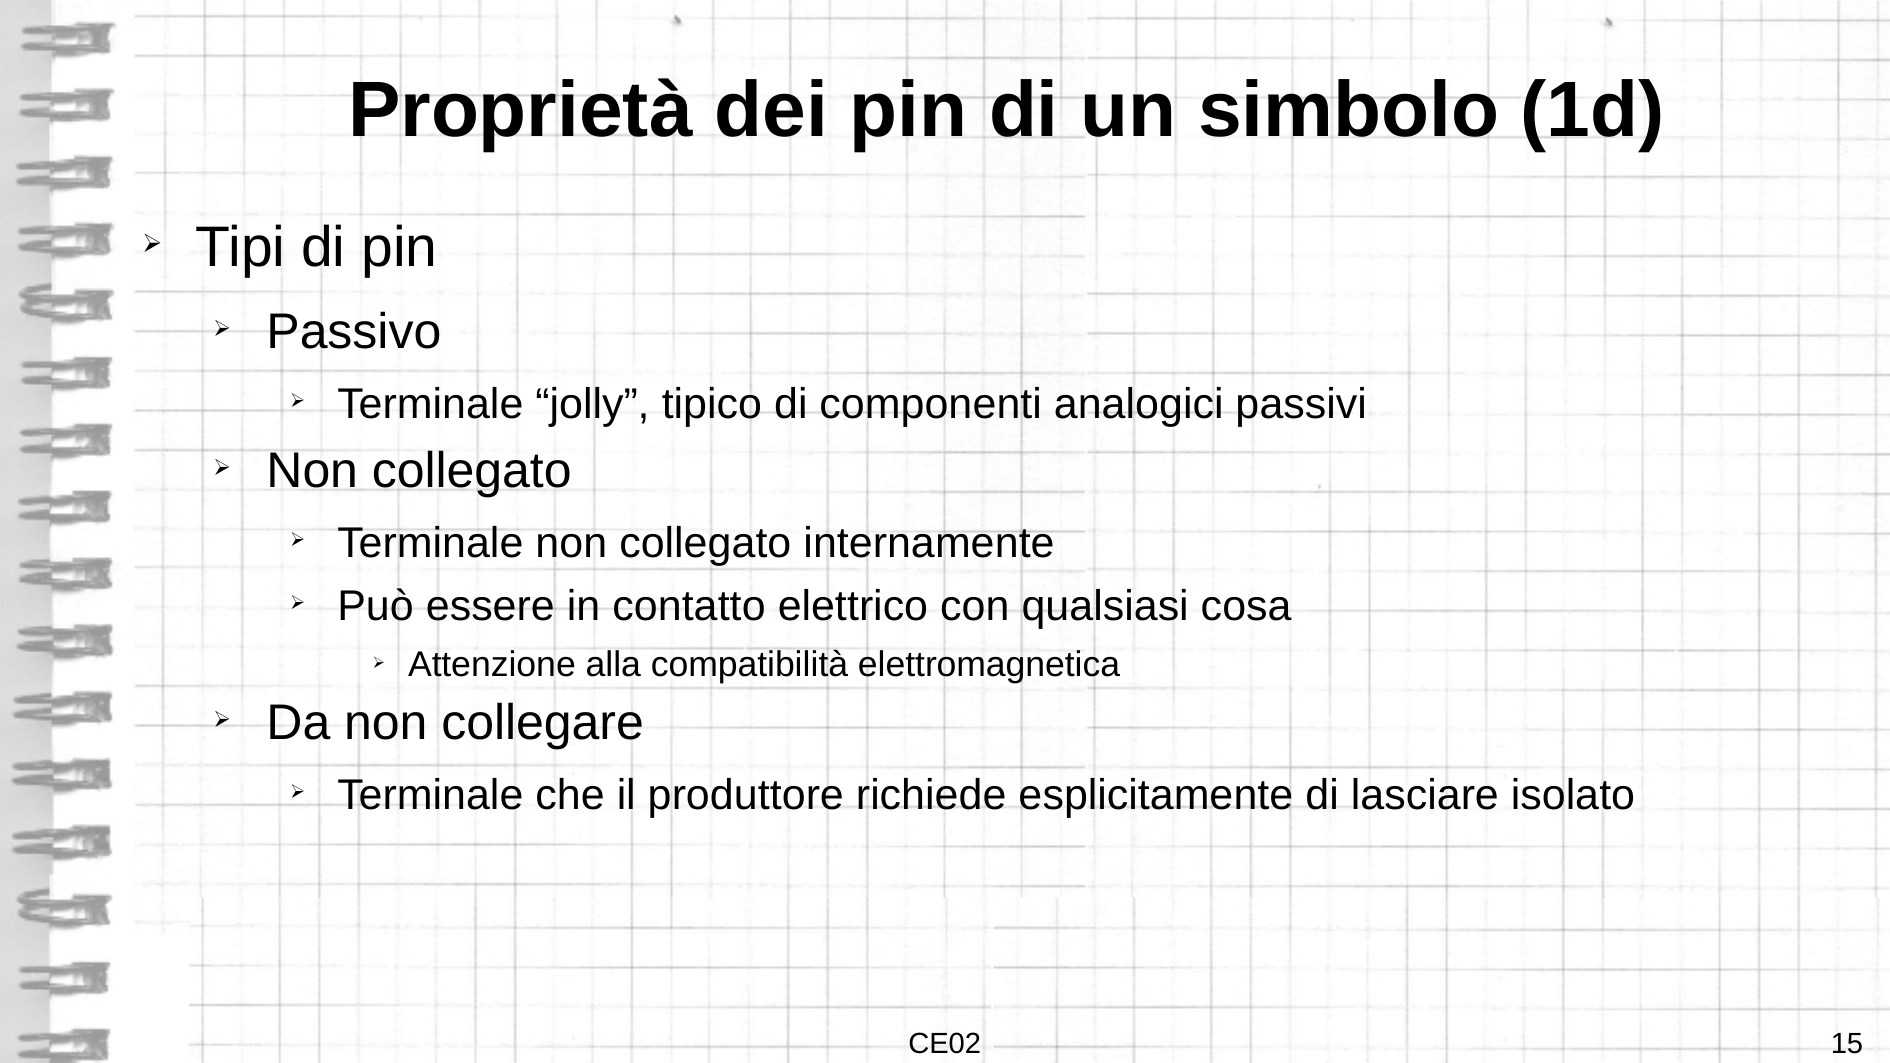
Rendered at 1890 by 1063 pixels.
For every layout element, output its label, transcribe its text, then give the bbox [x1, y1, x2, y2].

picture [0, 0, 1890, 1063]
title Proprietà dei pin di un simbolo (1d) [124, 20, 1890, 198]
list Tipi di pin Passivo Terminale “jolly”, tipico di componenti analogici passivi Non collegato Terminale non collegato internamente Può essere in contatto elettrico con qualsiasi cosa Attenzione alla compatibilità elettromagnetica Da non collegare Terminale che il produttore richiede esplicitamente di lasciare isolato [124, 214, 1890, 832]
